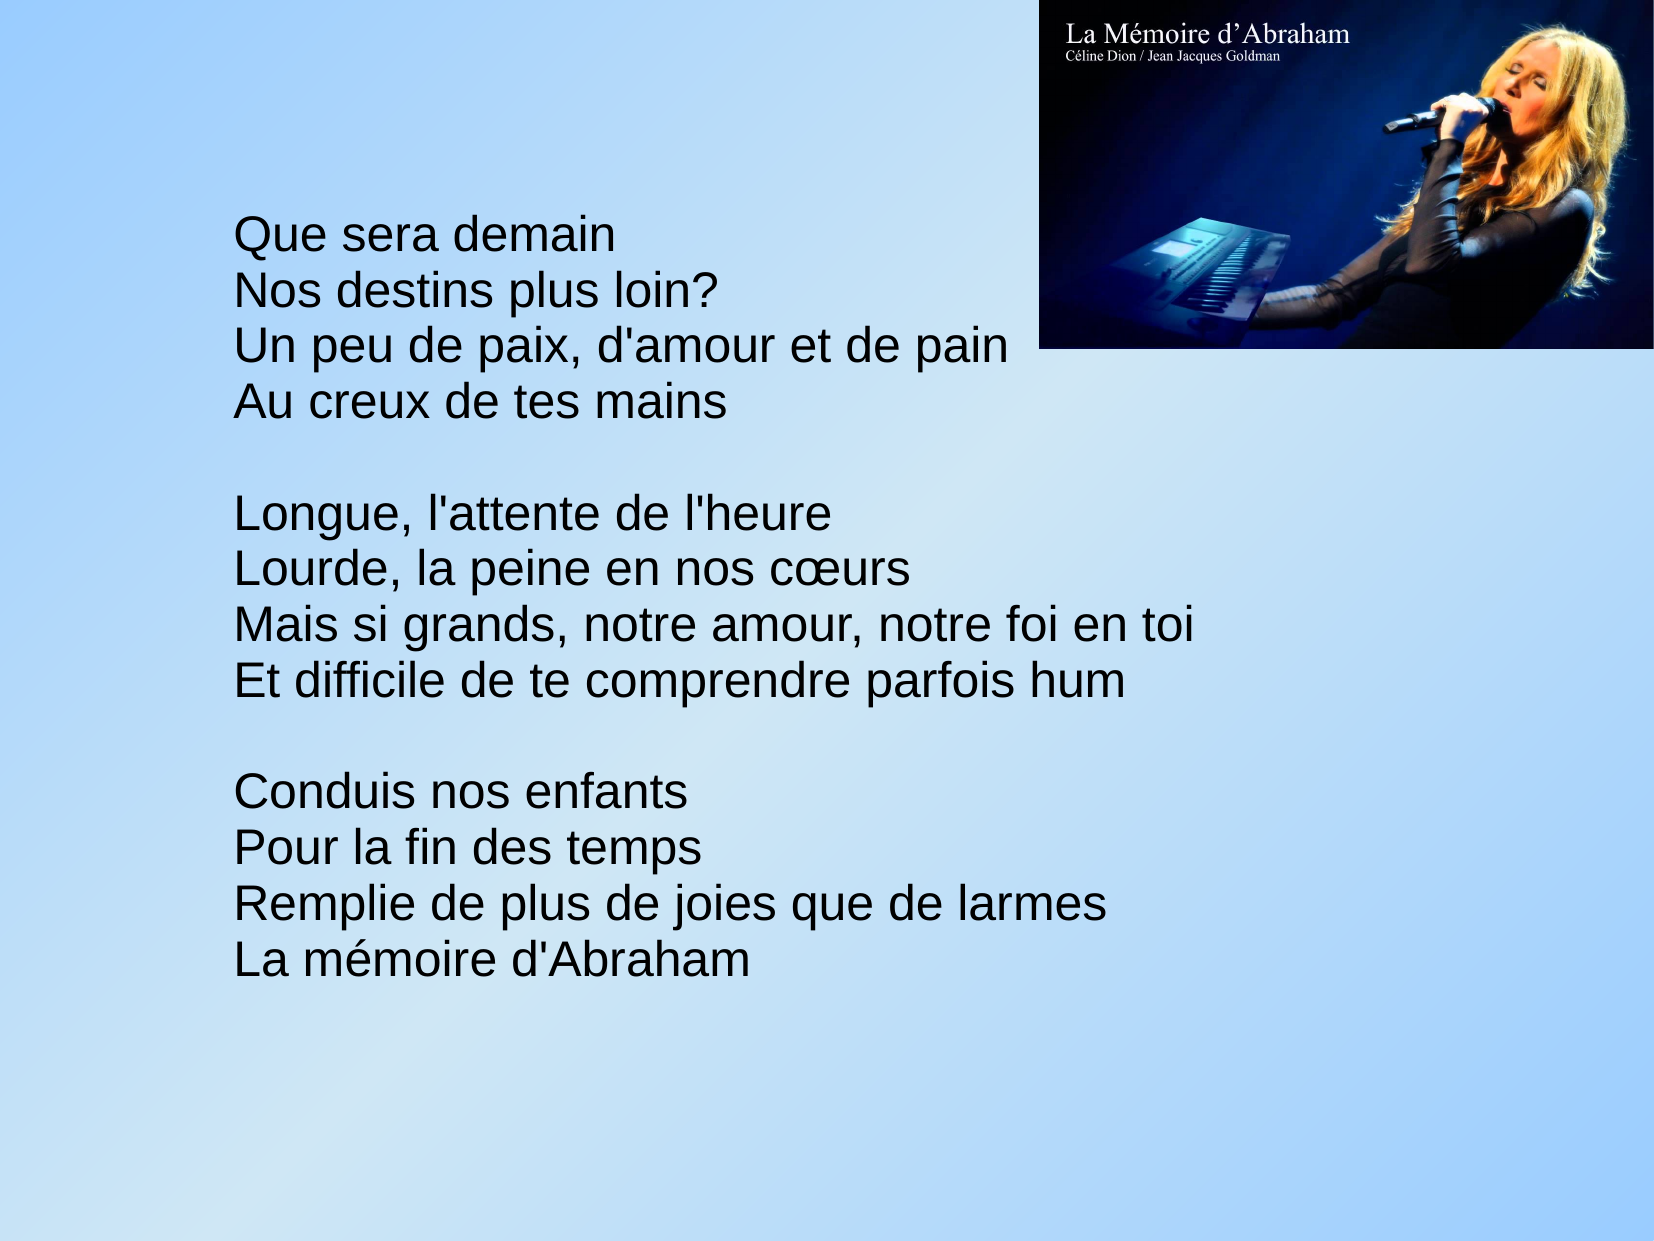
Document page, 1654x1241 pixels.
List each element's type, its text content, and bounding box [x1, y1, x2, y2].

picture [1039, 0, 1654, 349]
text_box Que sera demain Nos destins plus loin? Un peu de paix, d'amour et de pain Au creux de tes mains Longue, l'attente de l'heure Lourde, la peine en nos cœurs Mais si grands, notre amour, notre foi en toi Et difficile de te comprendre parfois hum Conduis nos enfants Pour la fin des temps Remplie de plus de joies que de larmes La mémoire d'Abraham [218, 198, 1406, 1050]
